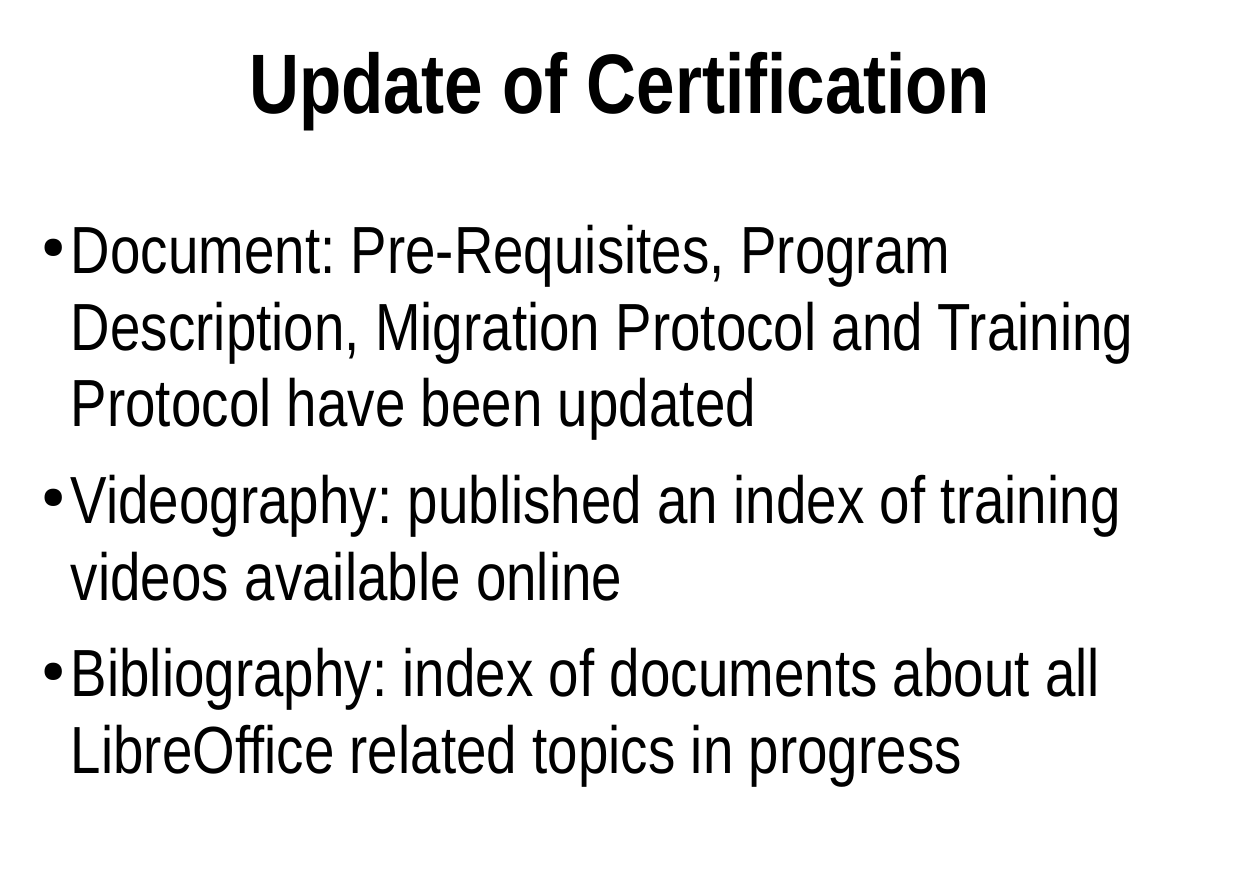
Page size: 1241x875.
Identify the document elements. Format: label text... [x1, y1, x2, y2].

list Document: Pre-Requisites, Program Description, Migration Protocol and Training Protocol have been updated Videography: published an index of training videos available online Bibliography: index of documents about all LibreOffice related topics in progress [11, 210, 1229, 863]
title Update of Certification [11, 12, 1229, 155]
